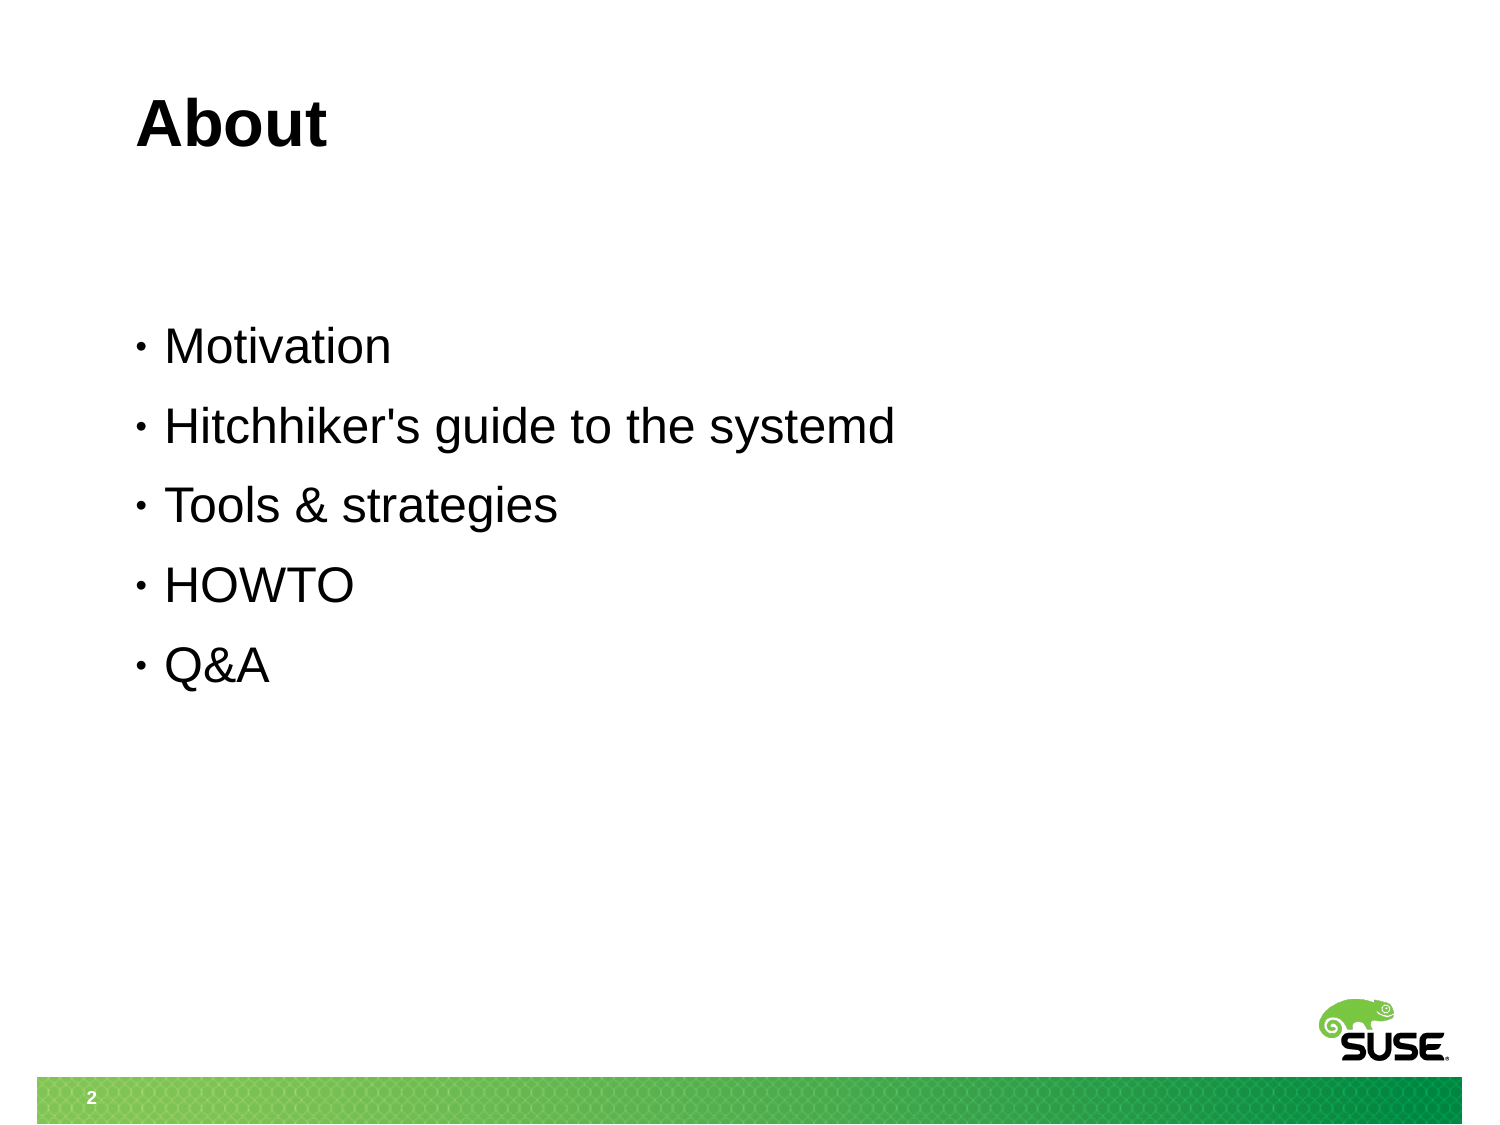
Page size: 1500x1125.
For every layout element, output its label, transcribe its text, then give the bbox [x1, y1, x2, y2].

picture [1319, 999, 1449, 1061]
list Motivation Hitchhiker's guide to the systemd Tools & strategies HOWTO Q&A [135, 238, 1372, 982]
title About [135, 41, 1372, 204]
picture [37, 1077, 1462, 1124]
